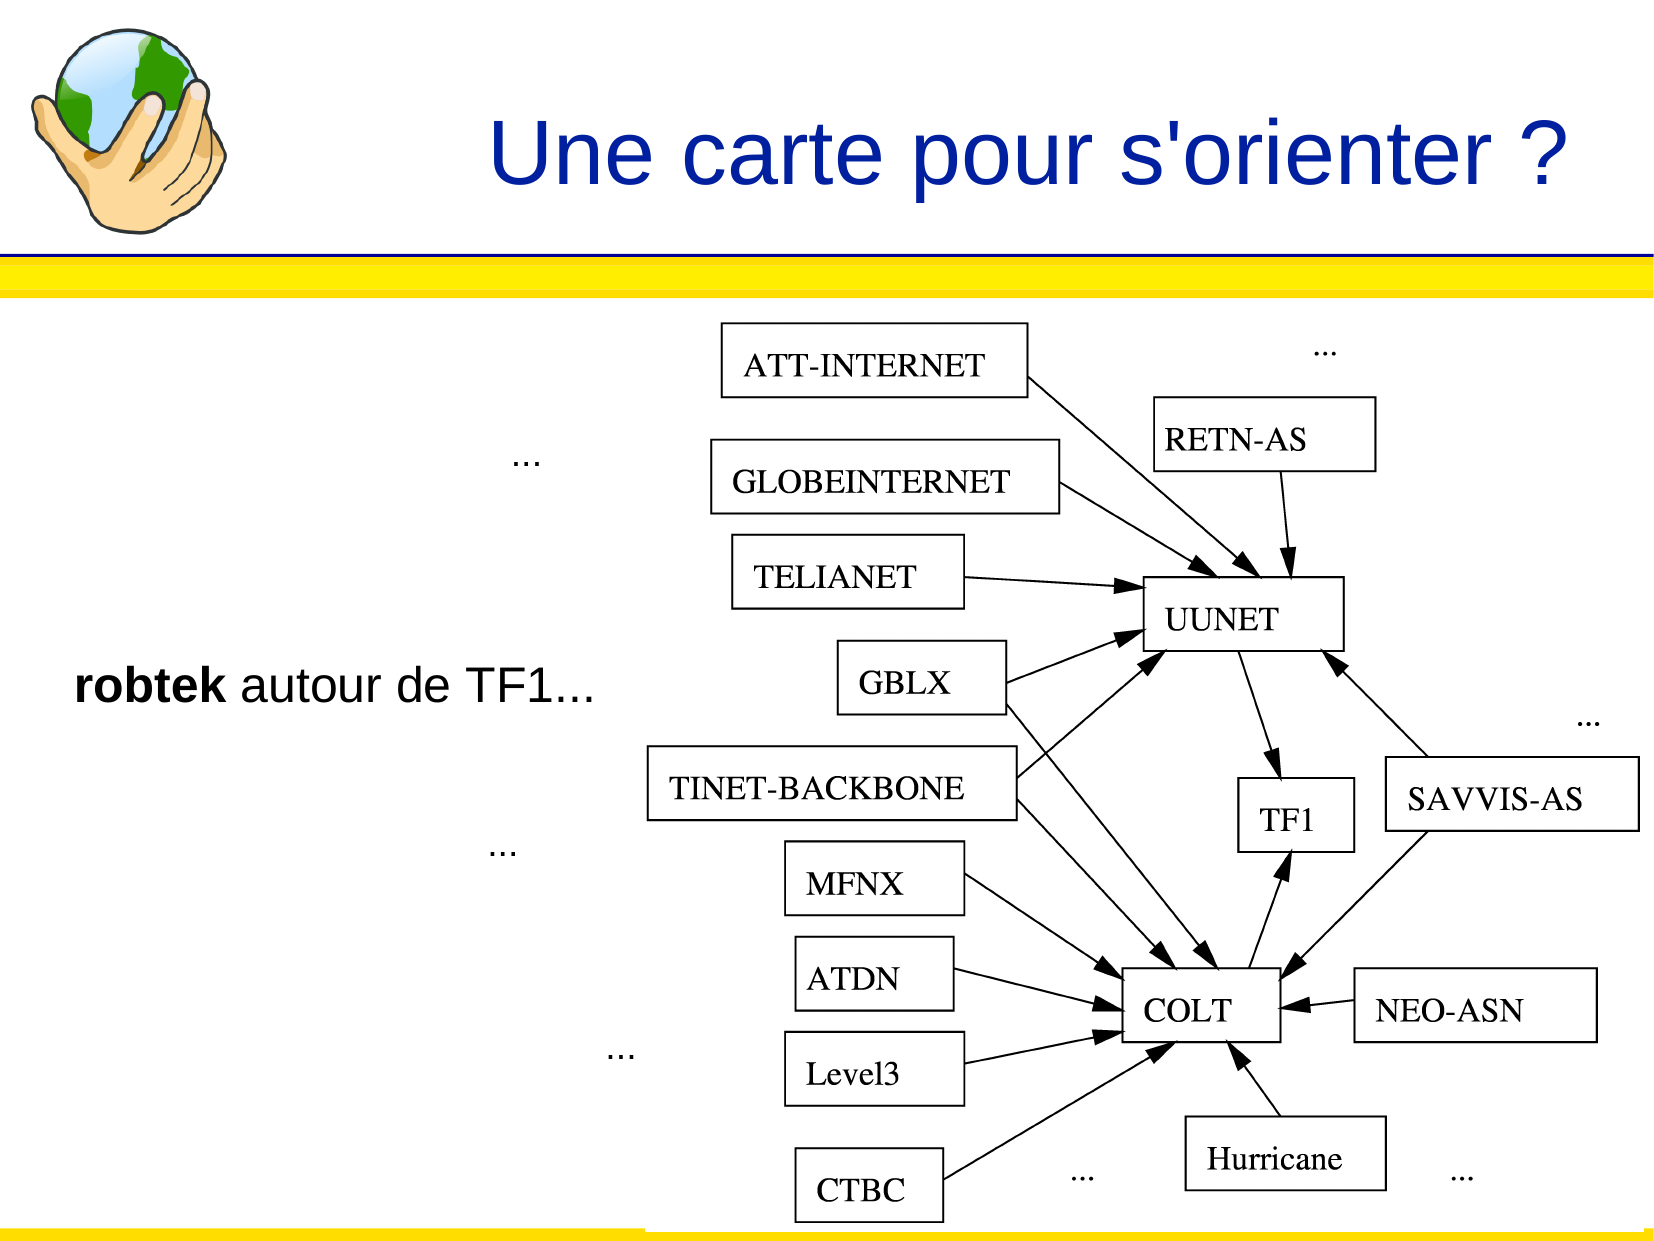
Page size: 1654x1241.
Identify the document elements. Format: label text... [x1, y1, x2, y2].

text_box robtek autour de TF1... [59, 649, 645, 721]
text_box ... [496, 425, 558, 483]
title Une carte pour s'orienter ? [372, 49, 1571, 257]
picture [11, 14, 246, 248]
picture [645, 312, 1644, 1232]
text_box ... [472, 814, 534, 872]
text_box ... [590, 1018, 645, 1076]
